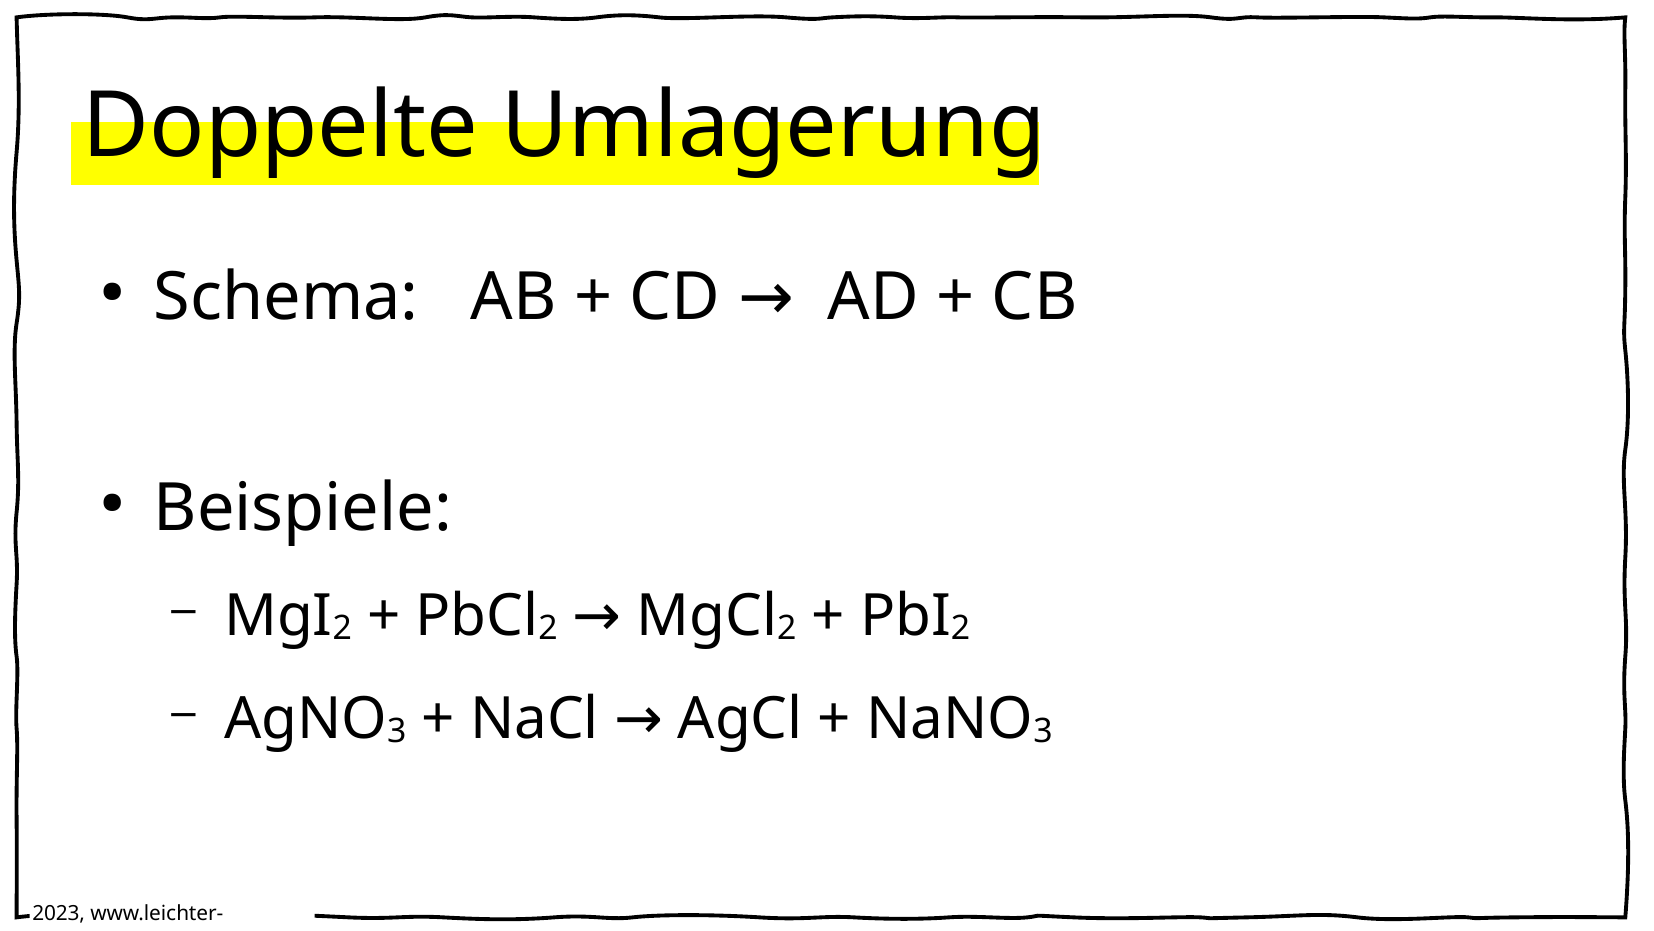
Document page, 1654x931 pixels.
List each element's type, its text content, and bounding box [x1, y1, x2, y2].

list Schema: AB + CD → AD + CB Beispiele: MgI2 + PbCl2 → MgCl2 + PbI2 AgNO3 + NaCl → AgCl + NaNO3 [82, 248, 1571, 886]
title Doppelte Umlagerung [82, 42, 1571, 199]
